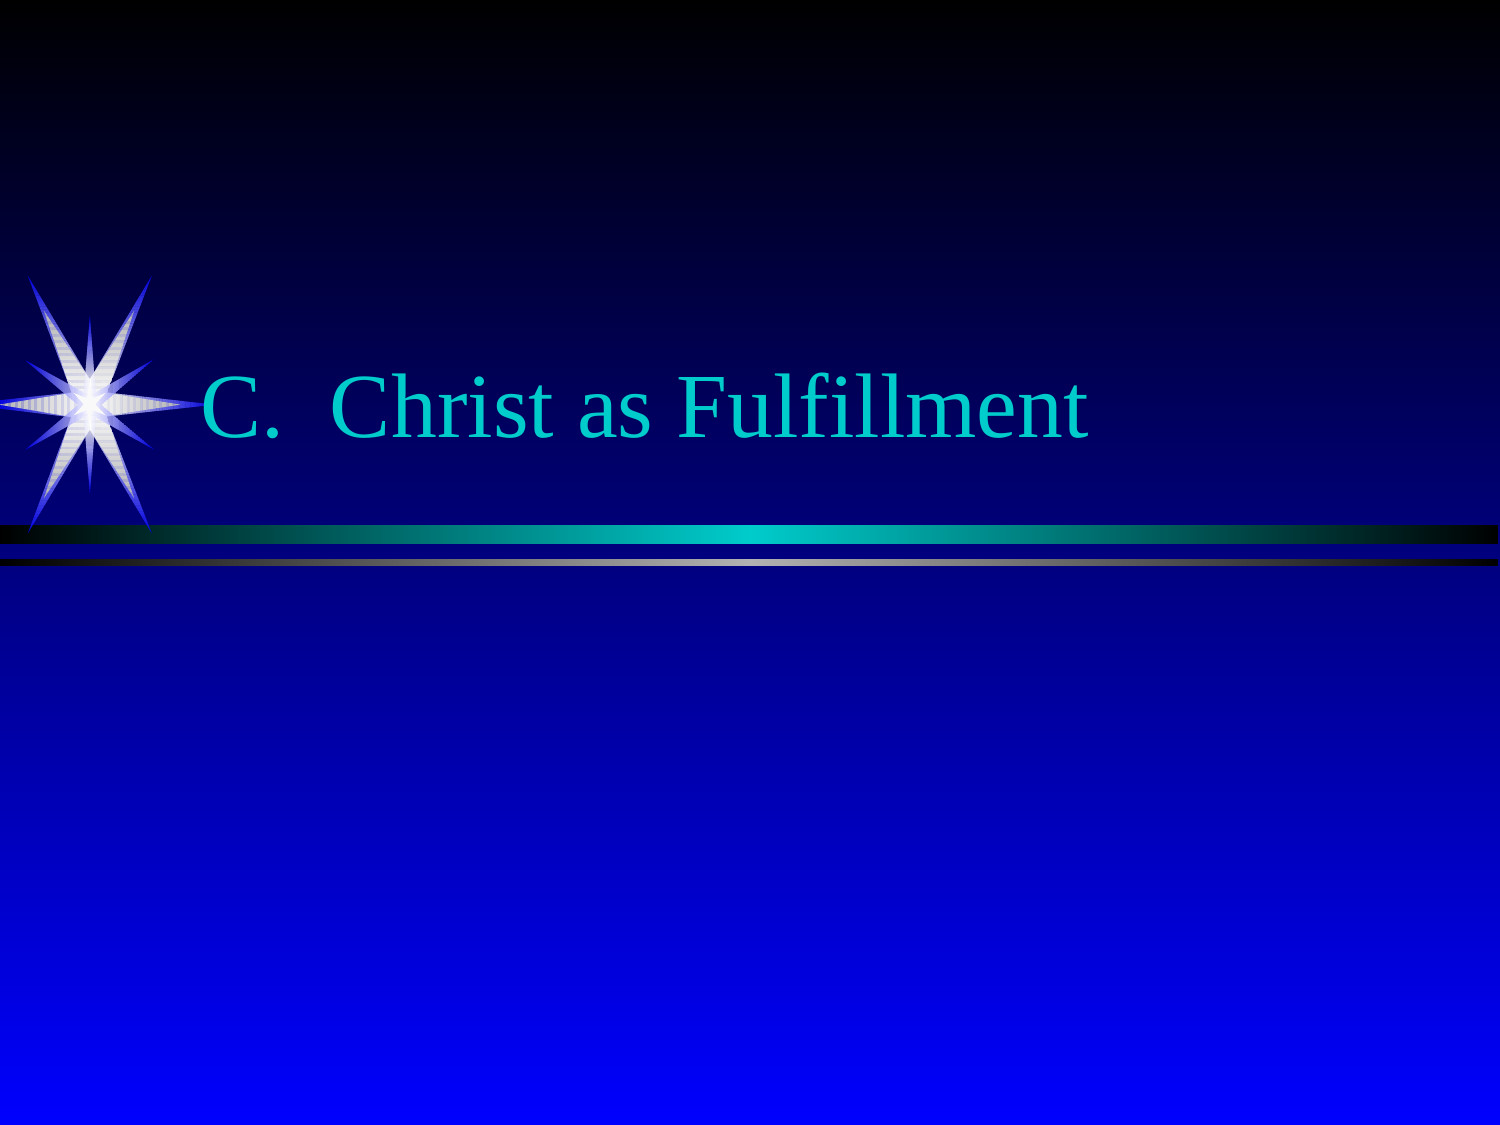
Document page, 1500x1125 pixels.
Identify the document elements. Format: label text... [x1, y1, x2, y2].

title C. Christ as Fulfillment [200, 312, 1476, 501]
